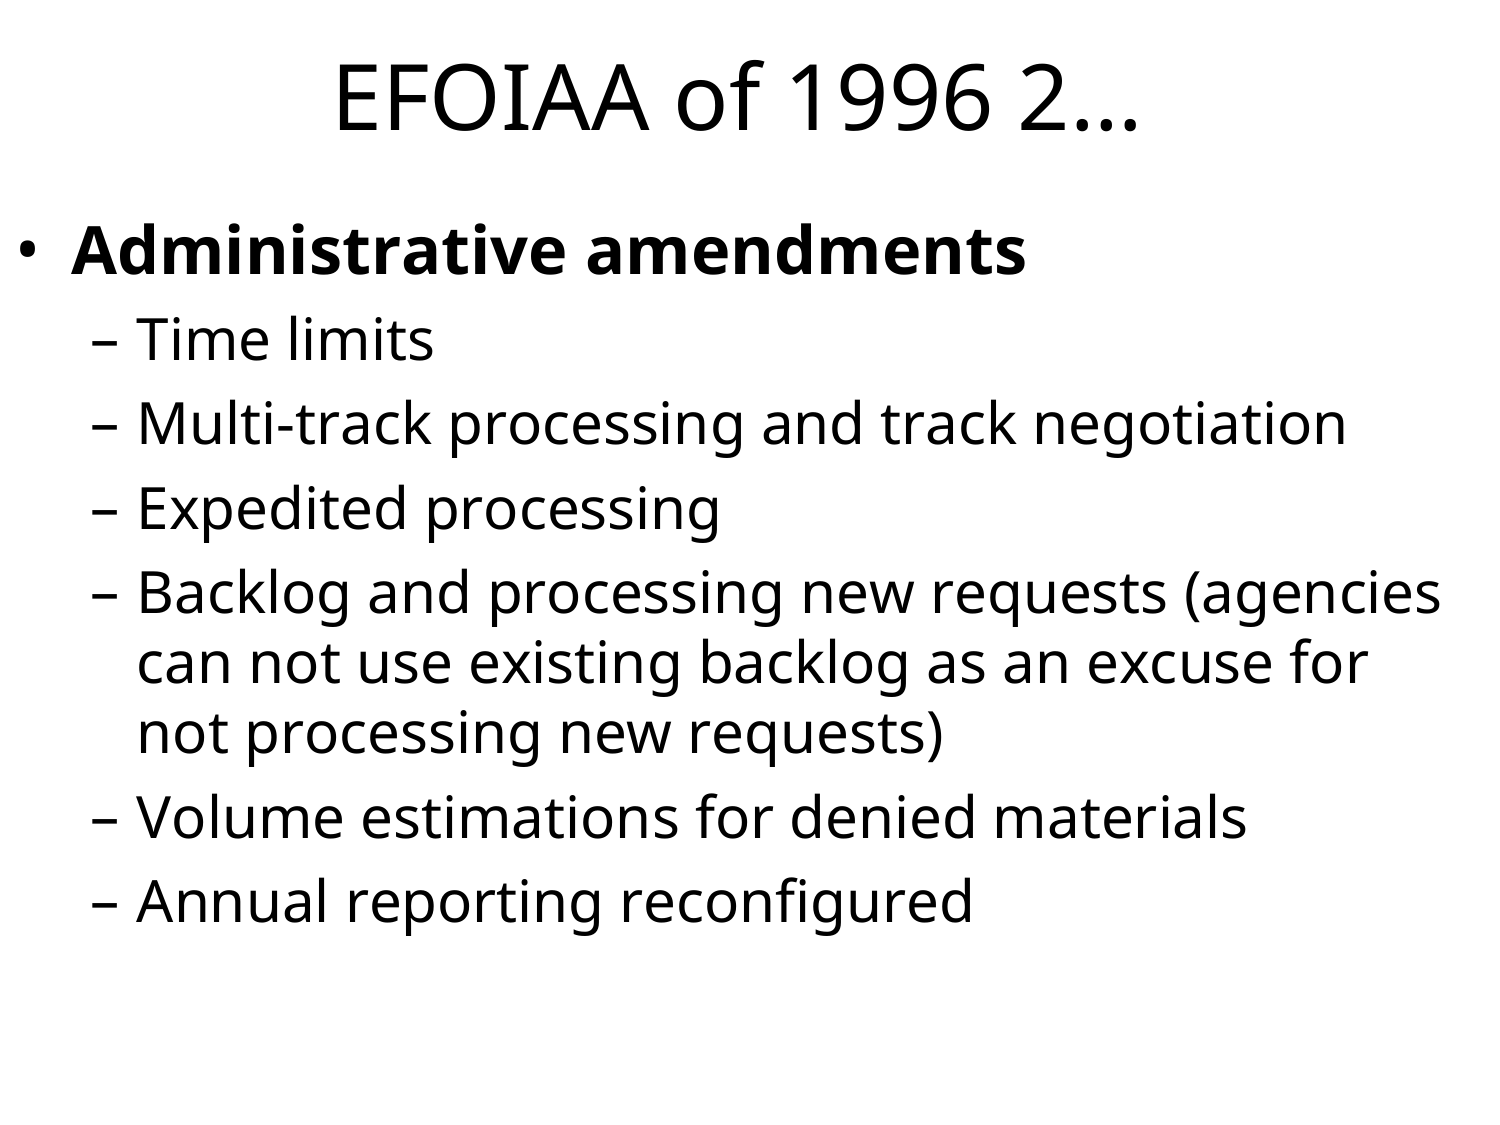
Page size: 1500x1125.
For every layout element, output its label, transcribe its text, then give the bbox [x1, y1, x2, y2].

list Administrative amendments Time limits Multi-track processing and track negotiation Expedited processing Backlog and processing new requests (agencies can not use existing backlog as an excuse for not processing new requests) Volume estimations for denied materials Annual reporting reconfigured [0, 199, 1463, 1125]
title EFOIAA of 1996 2… [99, 0, 1375, 188]
